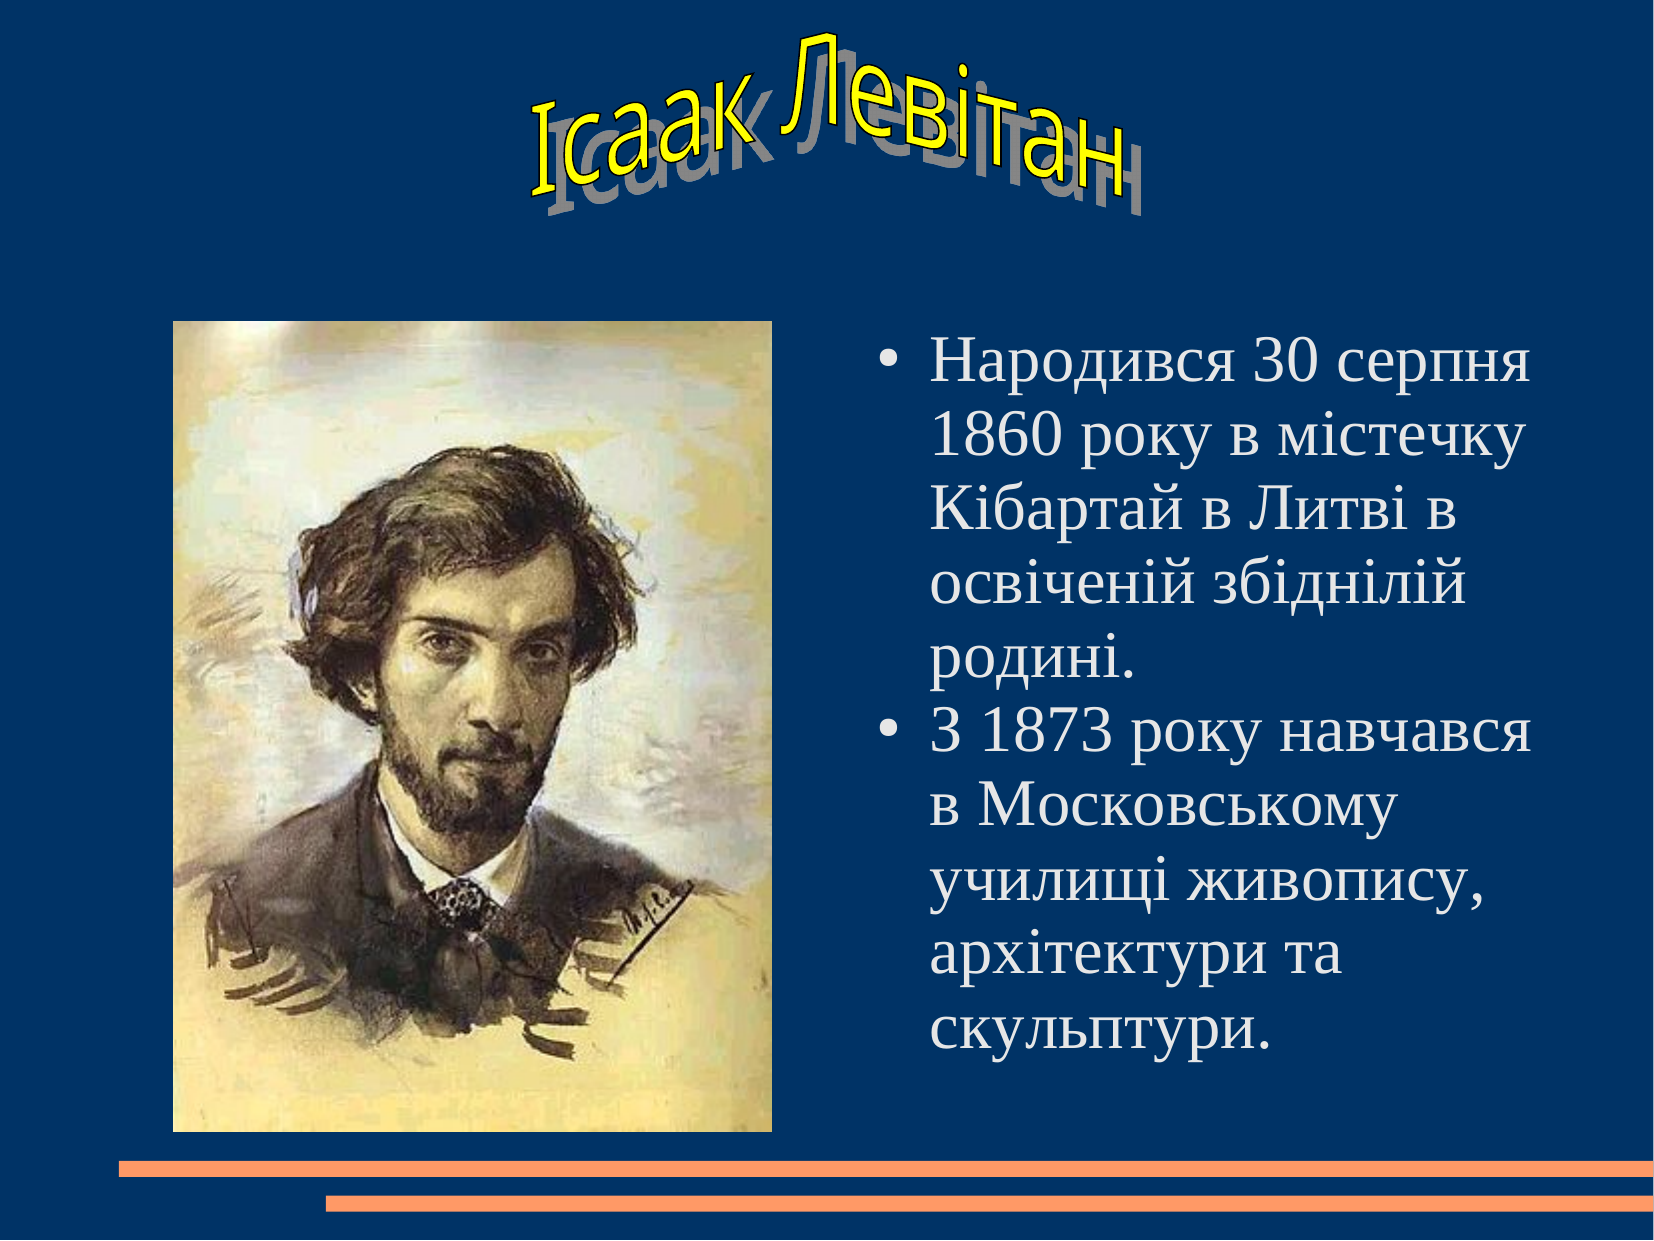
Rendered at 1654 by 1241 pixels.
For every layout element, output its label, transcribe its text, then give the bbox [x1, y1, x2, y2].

text_box Ісаак Левітан [607, 102, 648, 176]
text_box Ісаак Левітан [715, 73, 756, 151]
text_box Ісаак Левітан [780, 32, 837, 135]
text_box Ісаак Левітан [850, 64, 894, 138]
text_box Ісаак Левітан [1078, 117, 1123, 197]
text_box Ісаак Левітан [959, 88, 968, 159]
text_box Ісаак Левітан [531, 100, 556, 197]
text_box Ісаак Левітан [1023, 107, 1064, 183]
list Народився 30 серпня 1860 року в містечку Кібартай в Литві в освіченій збіднілій родині. З 1873 року навчався в Московському училищі живопису, архітектури та скульптури. [858, 322, 1562, 1118]
text_box Ісаак Левітан [905, 74, 948, 149]
text_box Ісаак Левітан [564, 112, 601, 185]
text_box Ісаак Левітан [976, 92, 1018, 167]
picture [173, 321, 772, 1132]
text_box Ісаак Левітан [659, 89, 700, 163]
